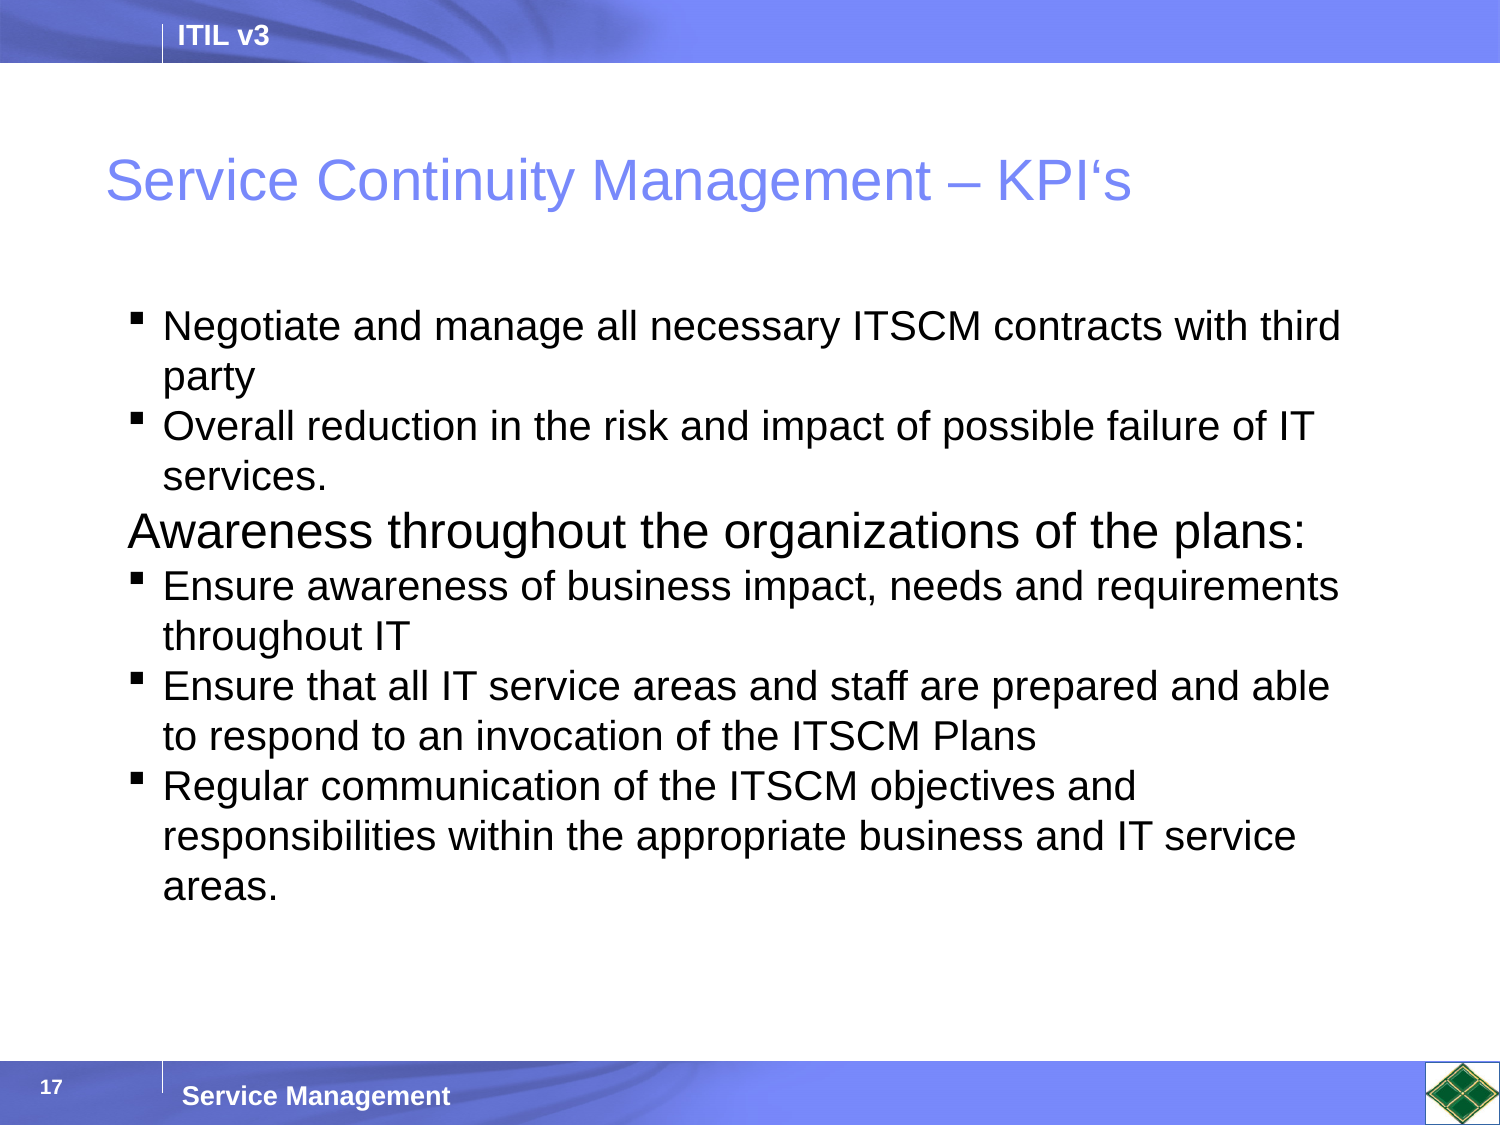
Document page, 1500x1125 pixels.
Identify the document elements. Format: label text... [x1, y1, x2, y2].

text_box Negotiate and manage all necessary ITSCM contracts with third party Overall reduction in the risk and impact of possible failure of IT services. Awareness throughout the organizations of the plans: Ensure awareness of business impact, needs and requirements throughout IT Ensure that all IT service areas and staff are prepared and able to respond to an invocation of the ITSCM Plans Regular communication of the ITSCM objectives and responsibilities within the appropriate business and IT service areas. [112, 291, 1388, 932]
picture [1426, 1063, 1499, 1124]
text_box Service Continuity Management – KPI‘s [90, 121, 1443, 221]
text_box <číslo> [25, 1066, 191, 1119]
picture [0, 0, 1500, 63]
picture [0, 1061, 1500, 1125]
